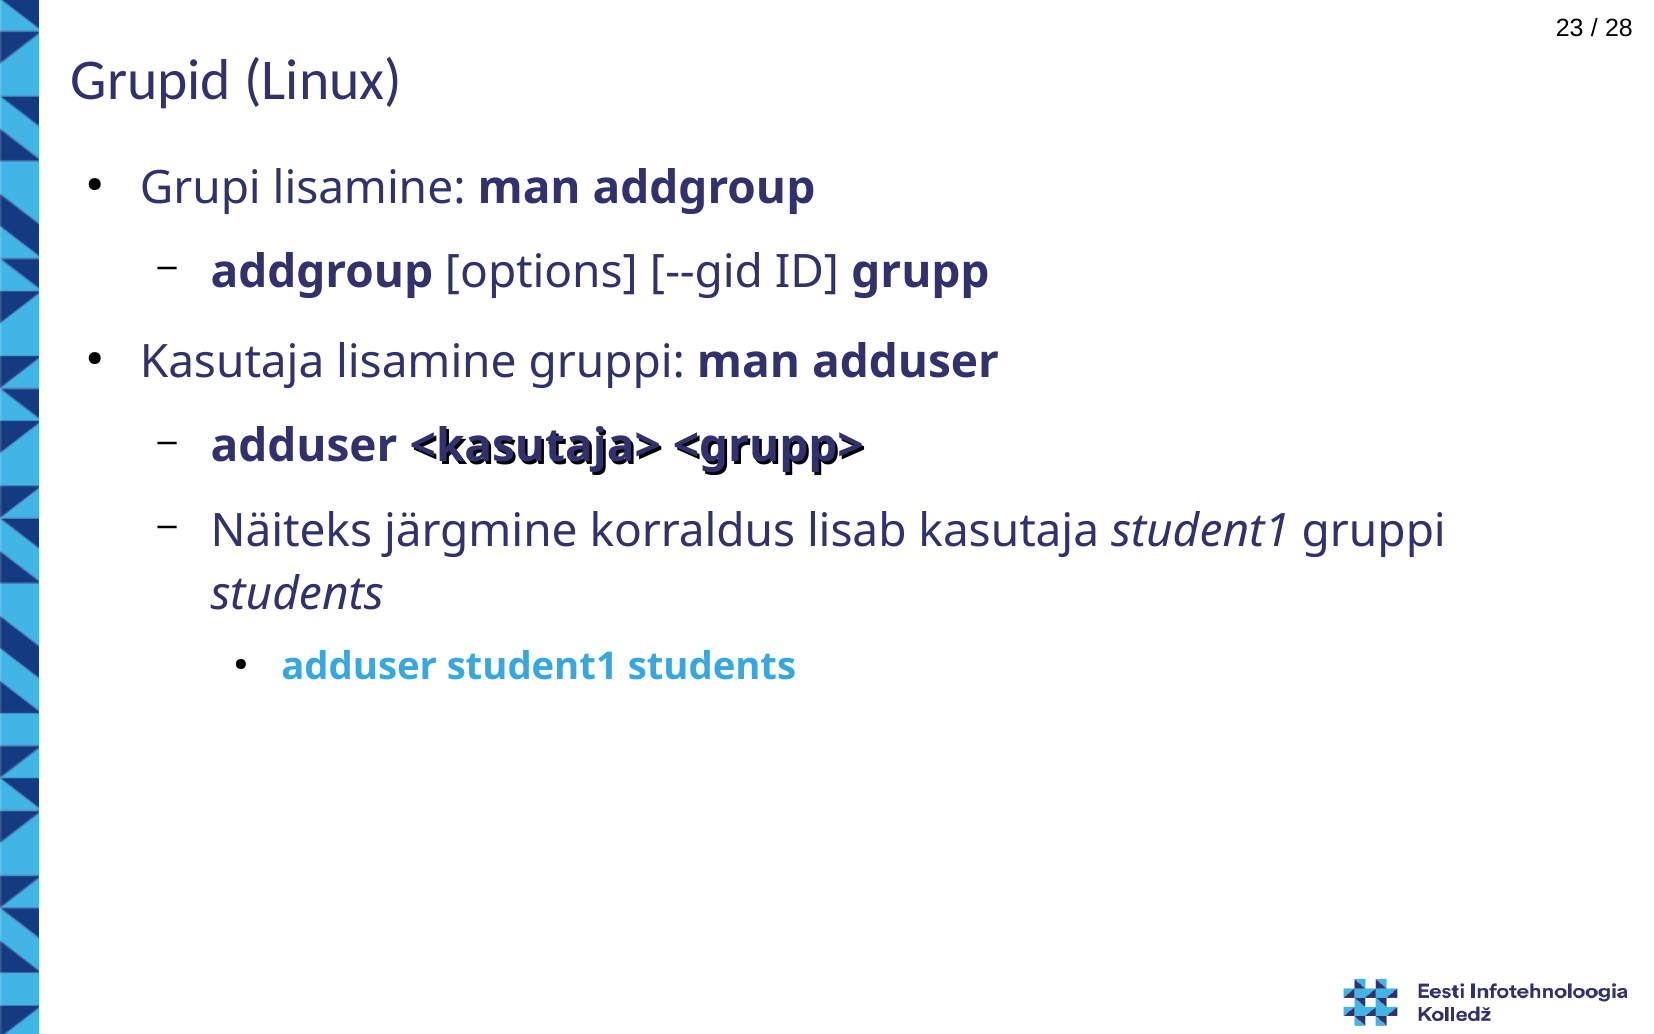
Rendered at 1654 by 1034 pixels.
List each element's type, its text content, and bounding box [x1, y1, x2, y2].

list Grupi lisamine: man addgroup addgroup [options] [--gid ID] grupp Kasutaja lisamine gruppi: man adduser adduser <kasutaja> <grupp> Näiteks järgmine korraldus lisab kasutaja student1 gruppi students adduser student1 students [68, 153, 1630, 957]
title Grupid (Linux) [70, 41, 1630, 130]
